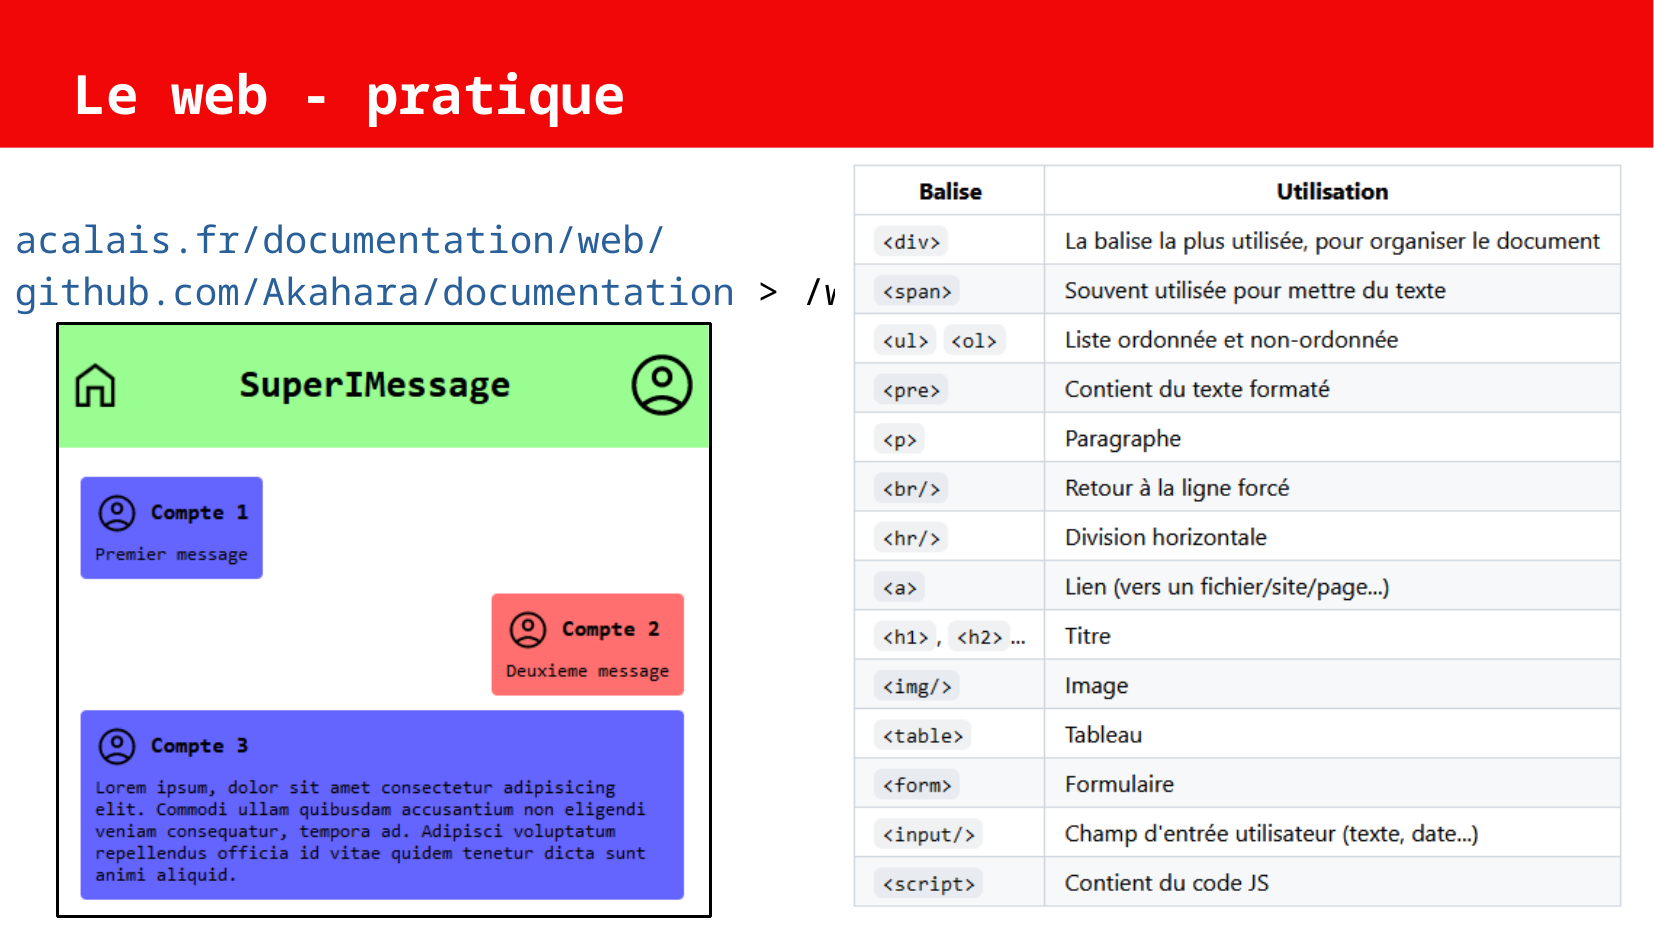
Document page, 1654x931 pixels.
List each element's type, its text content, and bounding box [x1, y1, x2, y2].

text_box [0, 0, 1654, 148]
text_box acalais.fr/documentation/web/ github.com/Akahara/documentation > /web [0, 206, 835, 306]
picture [59, 324, 709, 916]
picture [835, 159, 1642, 920]
text_box Le web - pratique [59, 49, 1506, 119]
